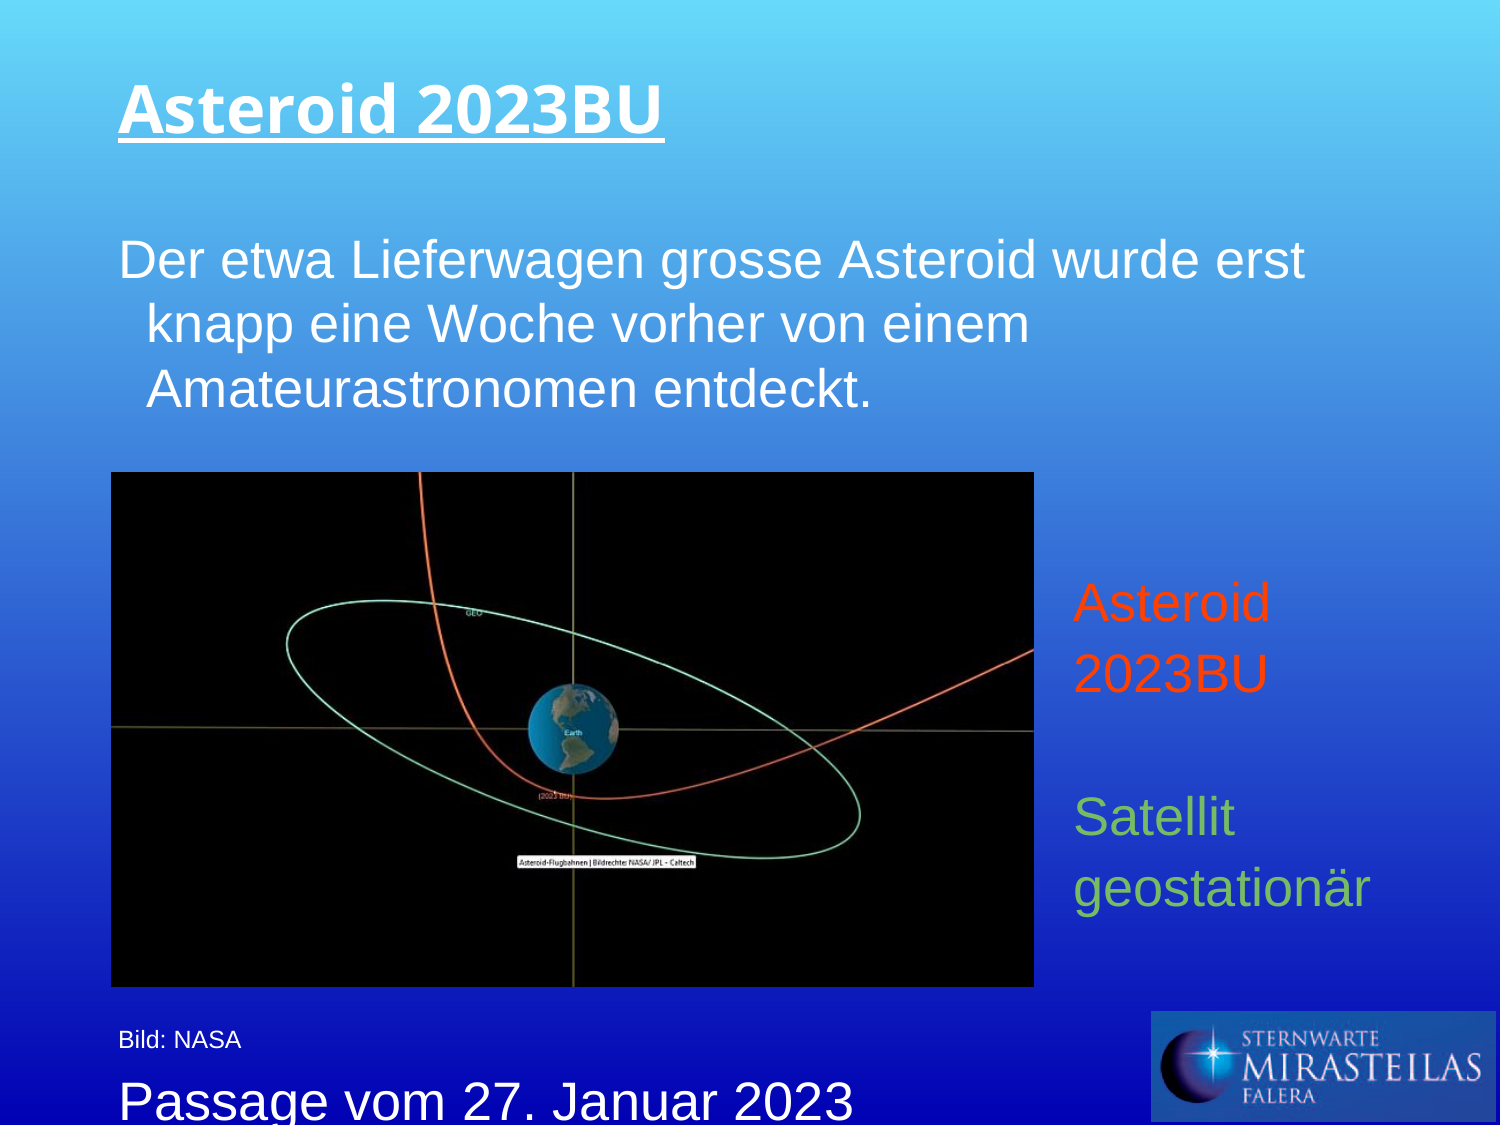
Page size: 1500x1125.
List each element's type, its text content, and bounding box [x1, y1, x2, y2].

text_box Asteroid 2023BU Der etwa Lieferwagen grosse Asteroid wurde erst knapp eine Woche vorher von einem Amateurastronomen entdeckt. Asteroid 2023BU Satellit geostationär Bild: NASA Passage vom 27. Januar 2023 [89, 59, 1425, 686]
picture [1151, 1011, 1496, 1122]
picture [111, 472, 1034, 987]
